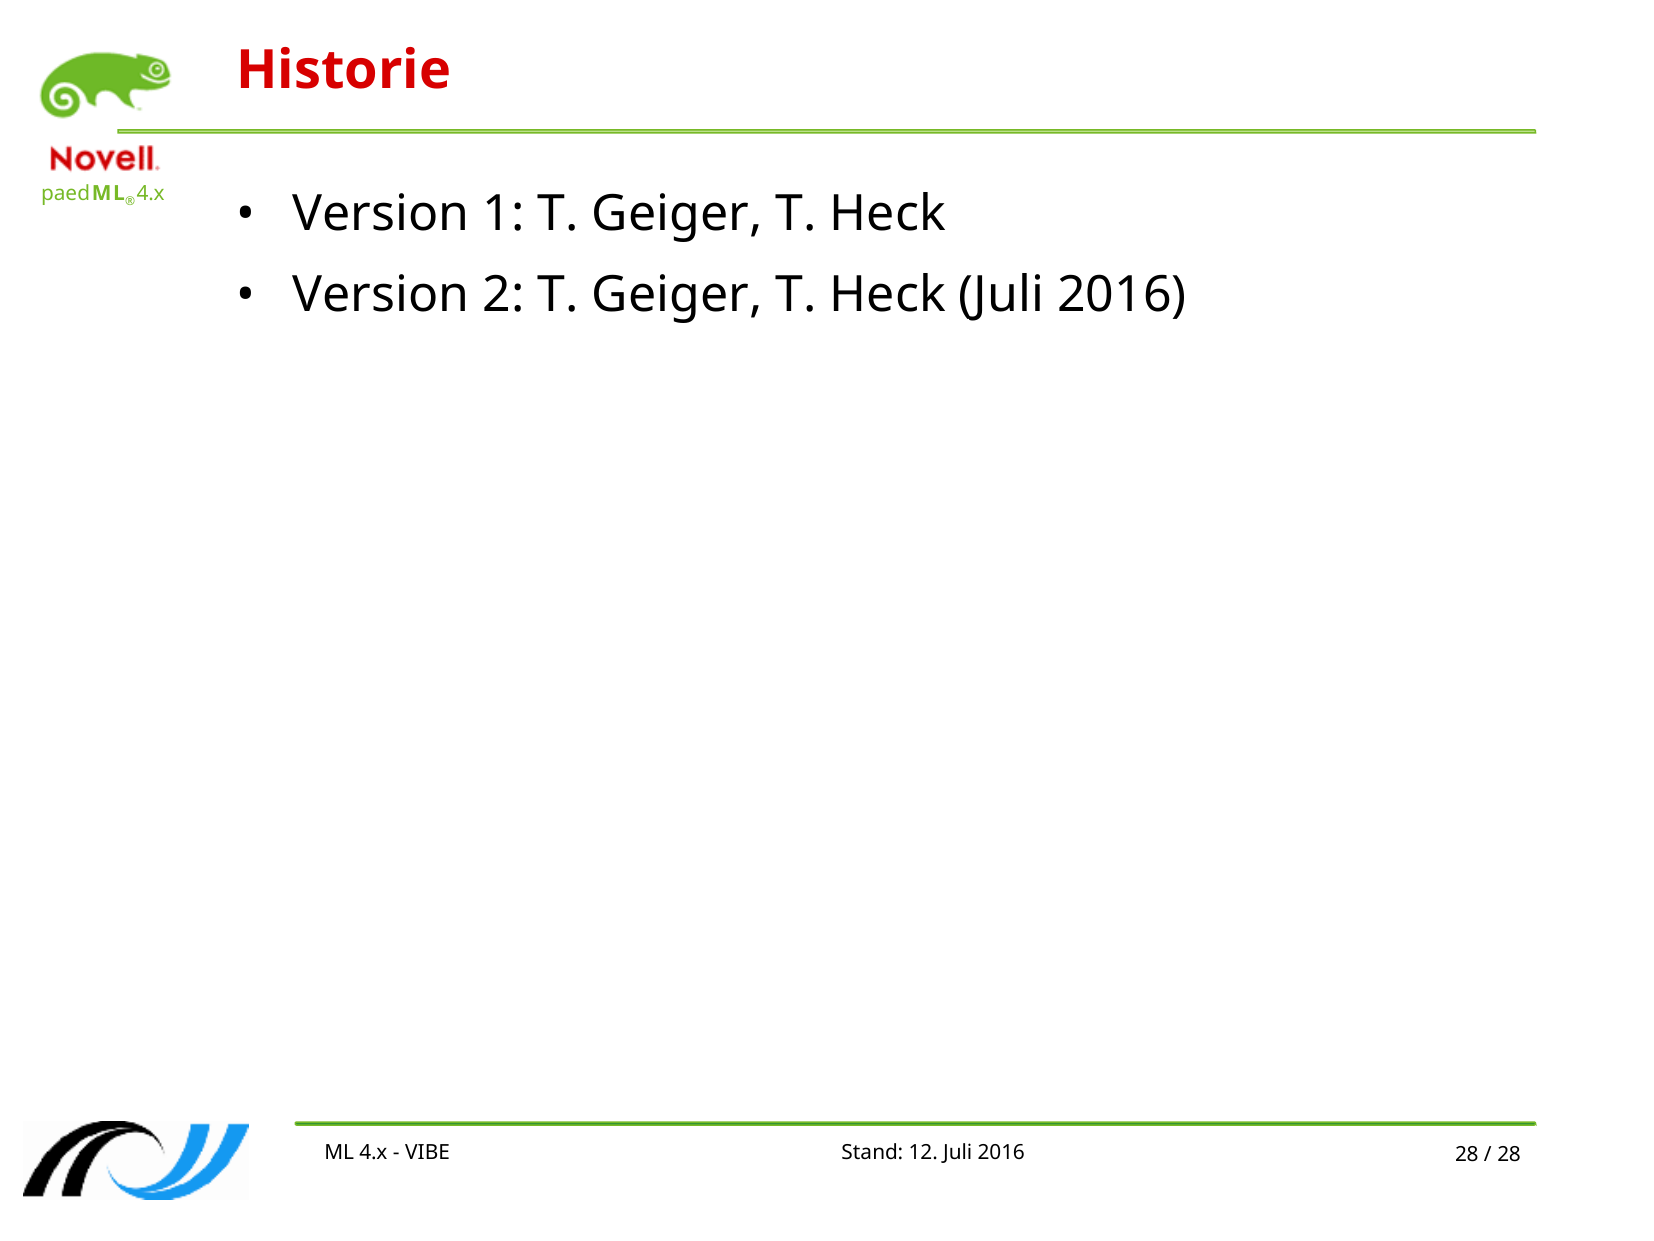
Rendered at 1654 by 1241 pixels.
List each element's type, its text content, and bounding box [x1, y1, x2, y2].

picture [26, 35, 184, 193]
picture [23, 1121, 249, 1200]
list Version 1: T. Geiger, T. Heck Version 2: T. Geiger, T. Heck (Juli 2016) [236, 177, 1536, 897]
title Historie [236, 17, 1536, 119]
